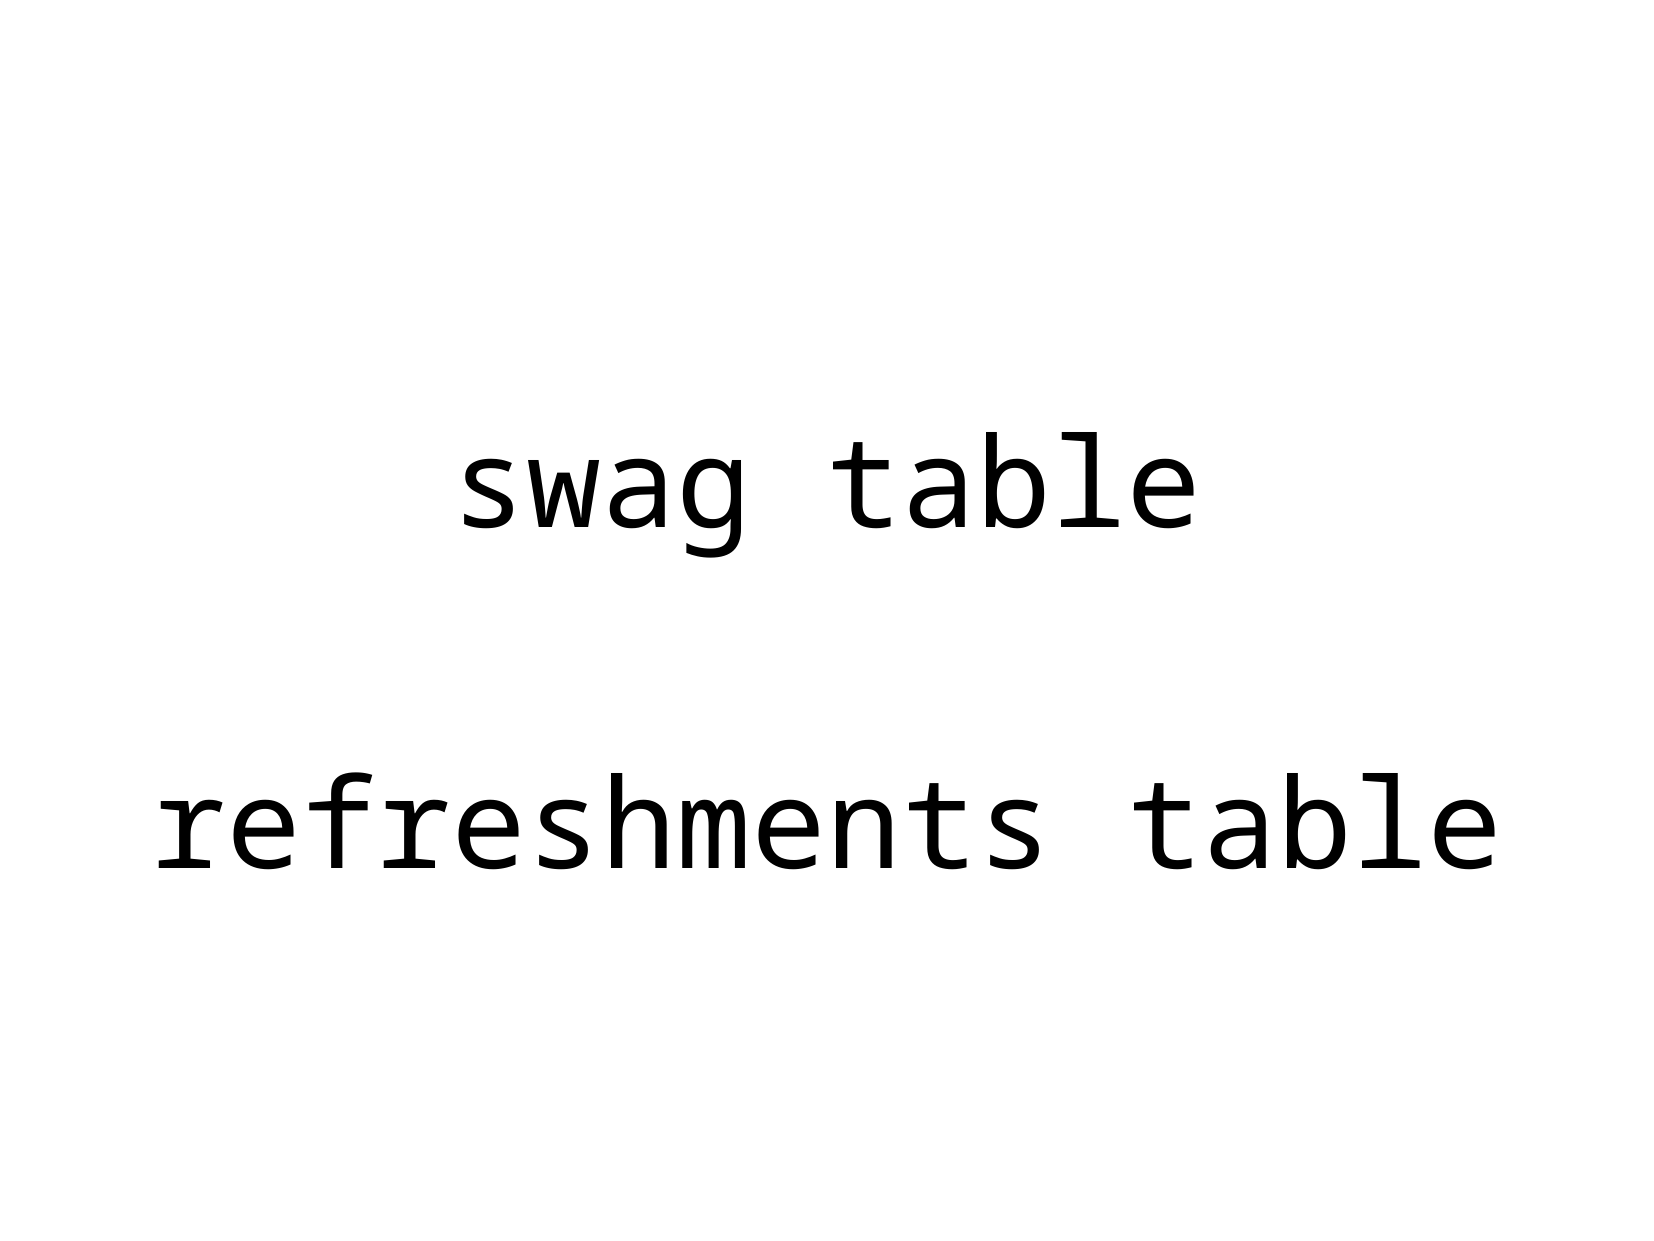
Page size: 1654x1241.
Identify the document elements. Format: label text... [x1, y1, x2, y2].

subtitle swag table refreshments table [82, 290, 1571, 1010]
